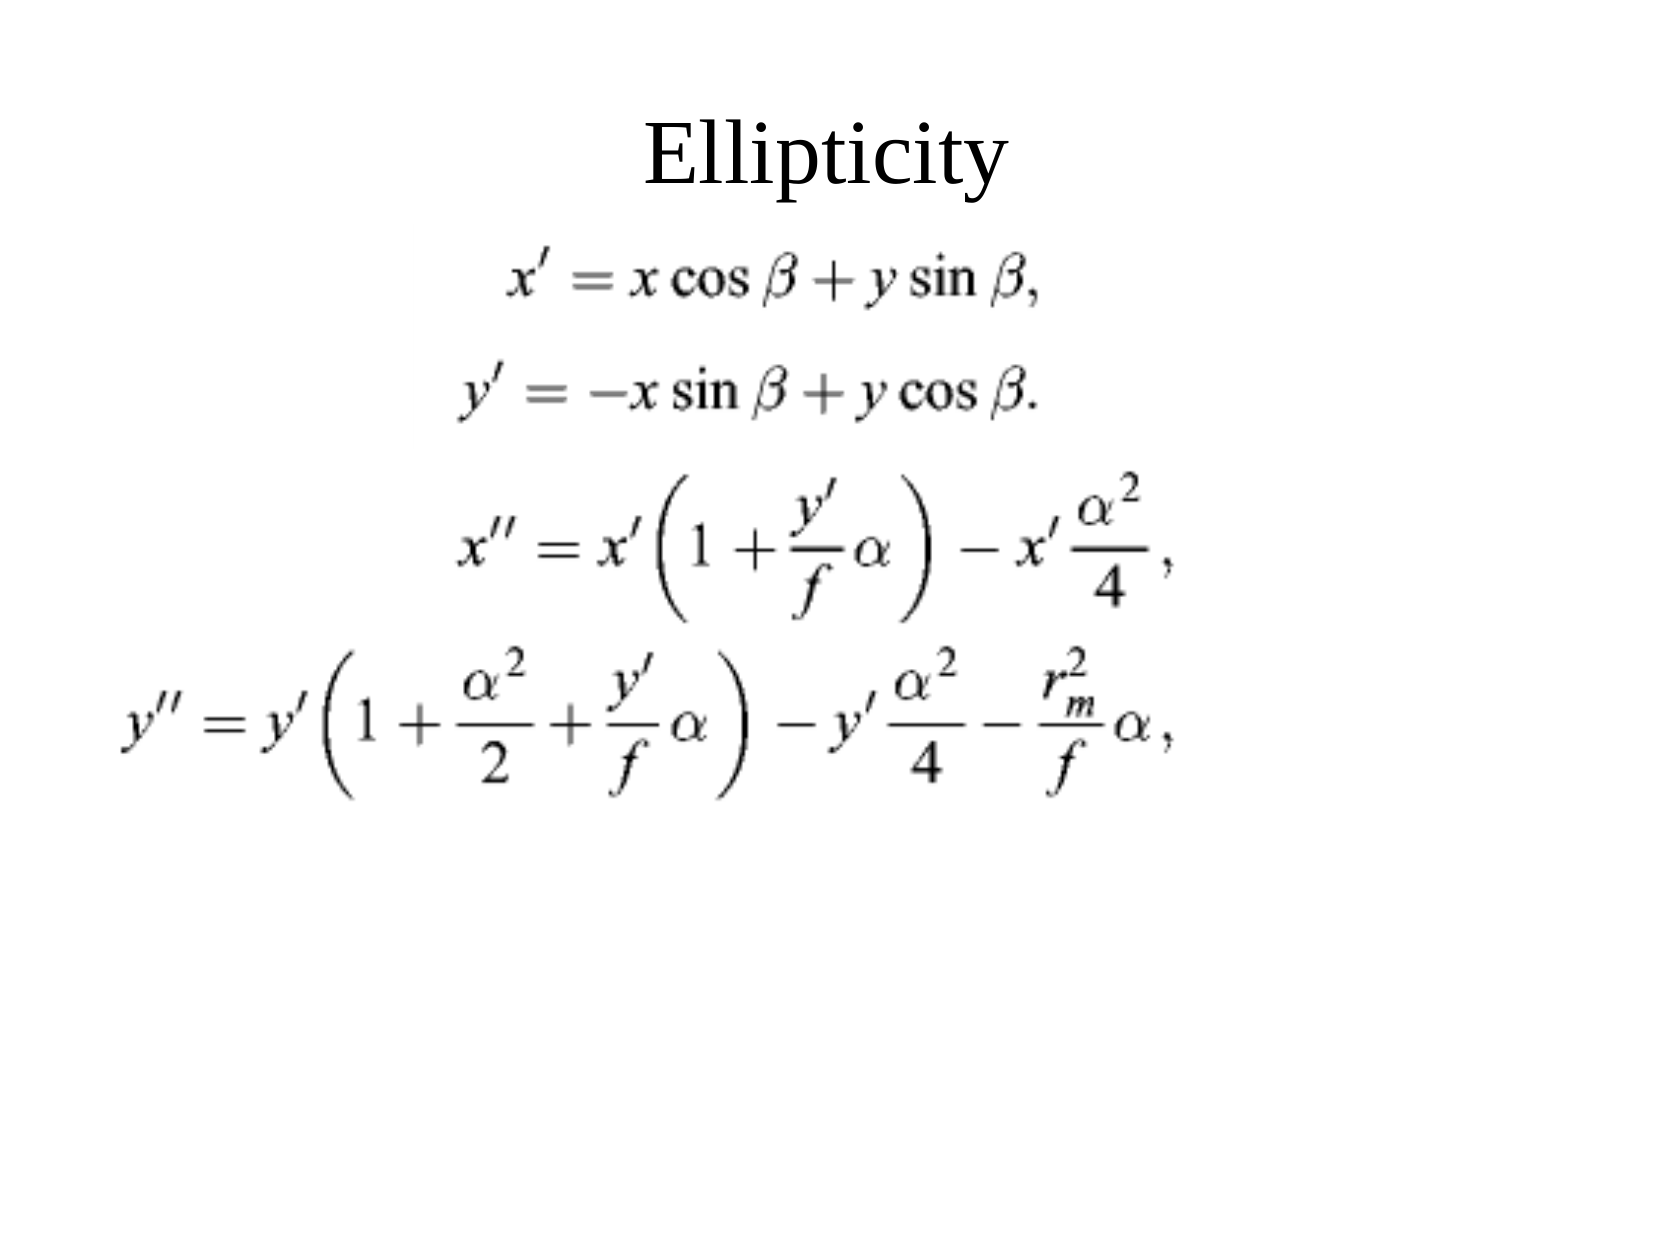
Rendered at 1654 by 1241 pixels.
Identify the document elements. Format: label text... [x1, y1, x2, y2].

picture [75, 224, 1654, 826]
title Ellipticity [82, 49, 1571, 257]
